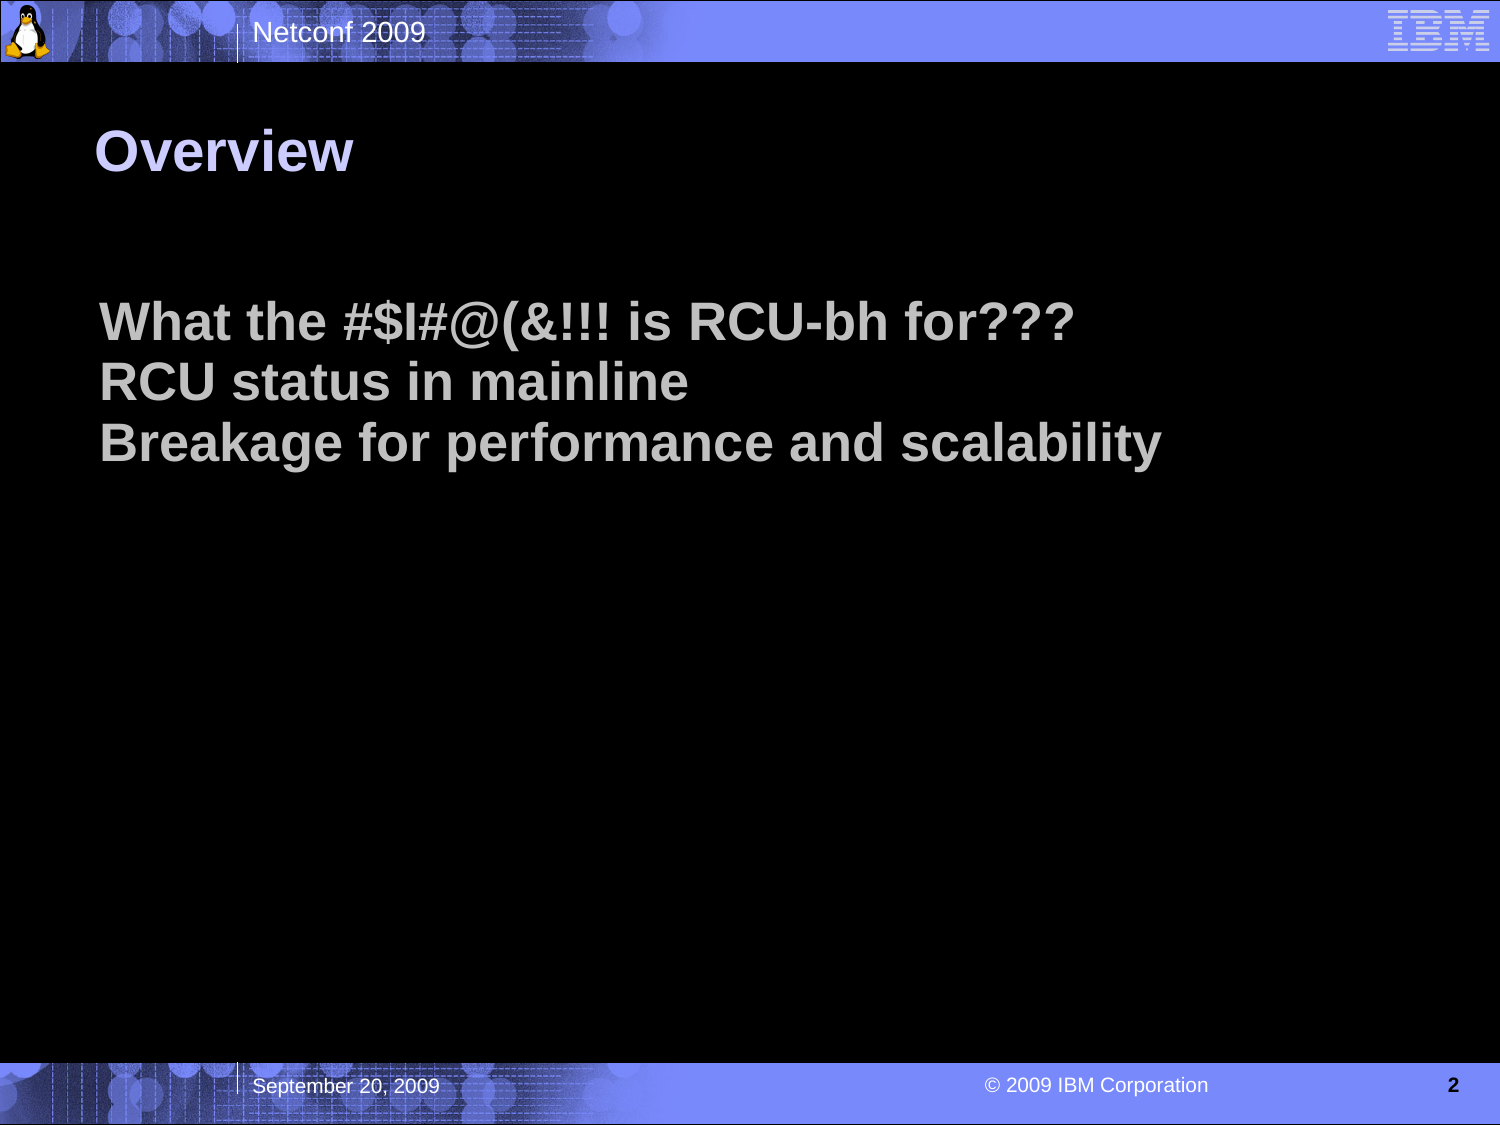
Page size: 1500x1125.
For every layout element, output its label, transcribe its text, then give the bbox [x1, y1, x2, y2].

picture [0, 1063, 1500, 1124]
list What the #$I#@(&!!! is RCU-bh for??? RCU status in mainline Breakage for performance and scalability [99, 291, 1389, 1037]
title Overview [79, 116, 1433, 215]
picture [1, 1, 1500, 62]
